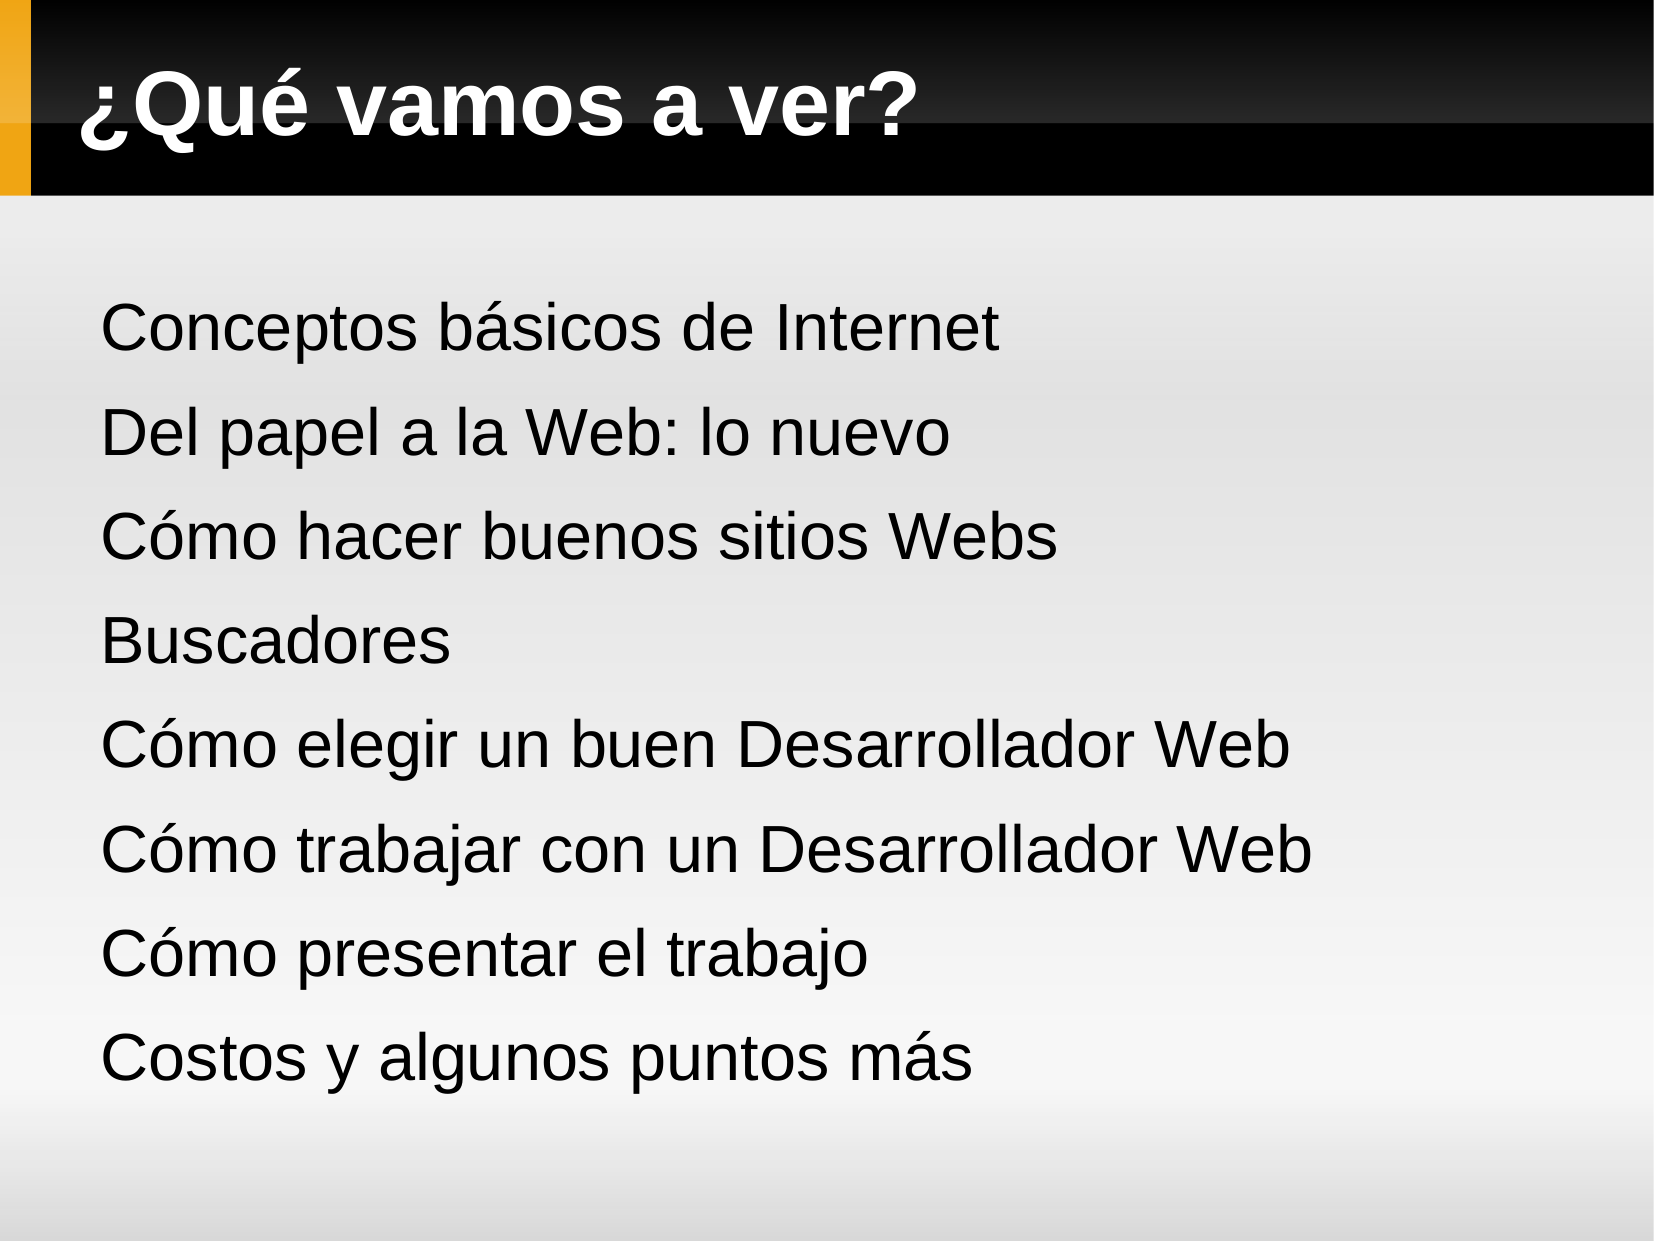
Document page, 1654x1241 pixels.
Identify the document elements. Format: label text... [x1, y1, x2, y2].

picture [0, 0, 1654, 1241]
title ¿Qué vamos a ver? [76, 0, 1565, 208]
list Conceptos básicos de Internet Del papel a la Web: lo nuevo Cómo hacer buenos sitios Webs Buscadores Cómo elegir un buen Desarrollador Web Cómo trabajar con un Desarrollador Web Cómo presentar el trabajo Costos y algunos puntos más [82, 290, 1571, 1162]
